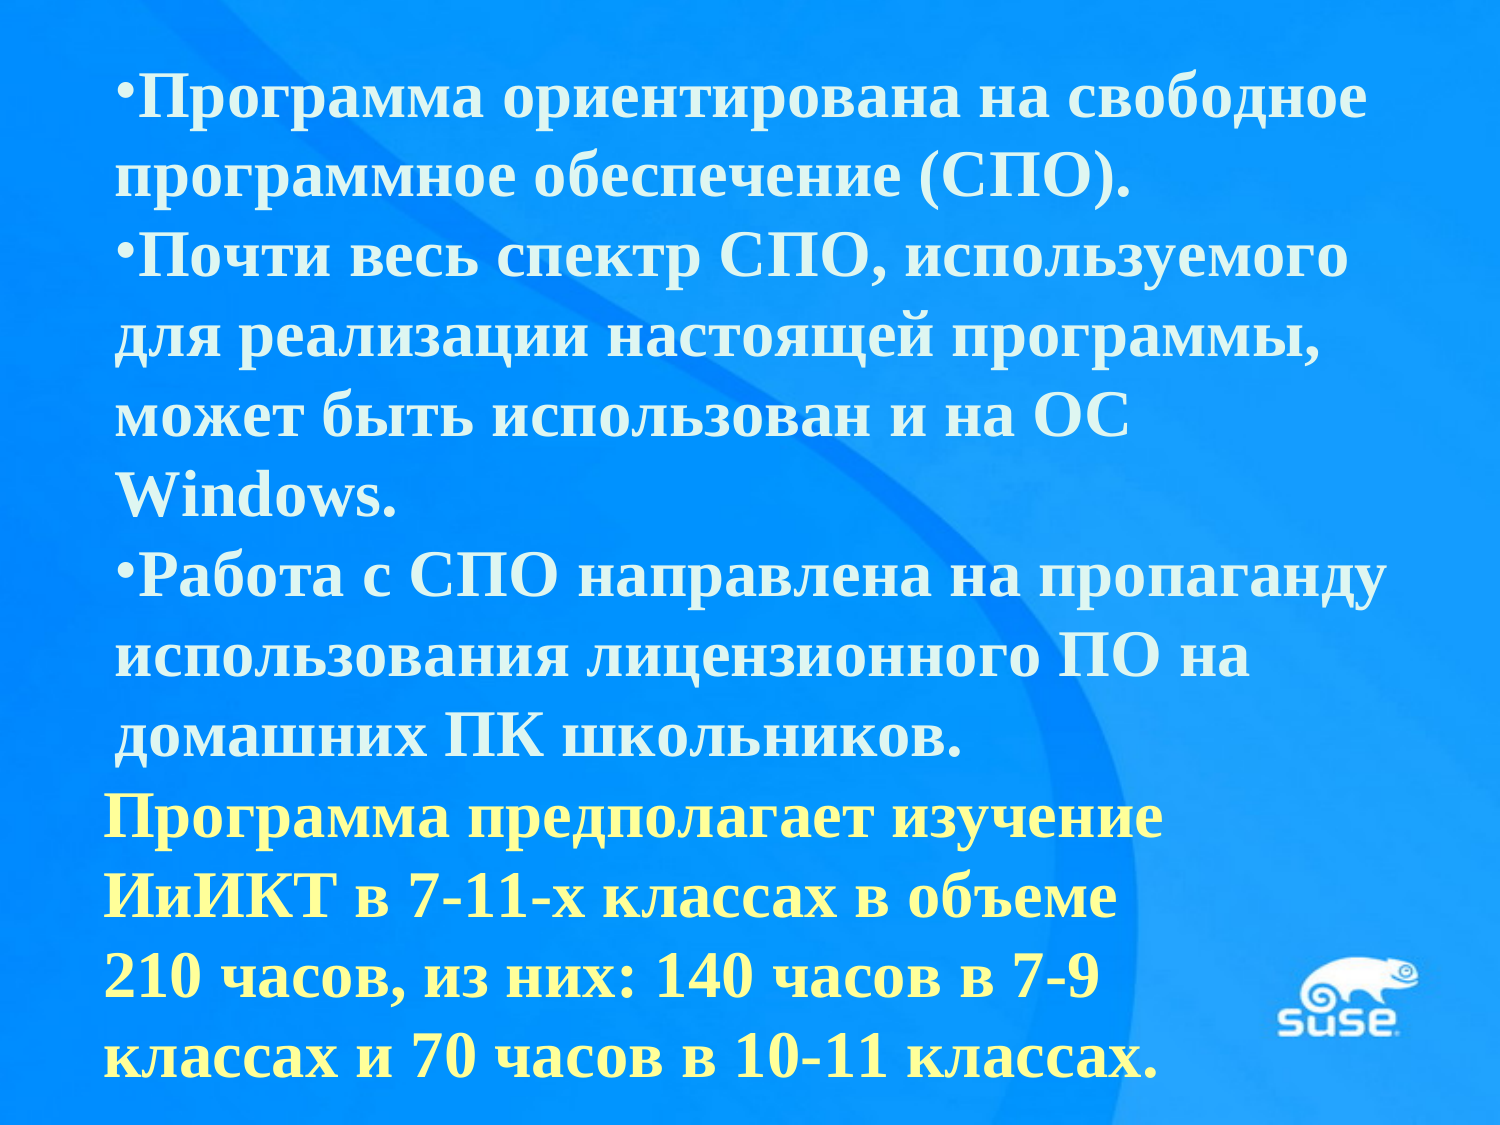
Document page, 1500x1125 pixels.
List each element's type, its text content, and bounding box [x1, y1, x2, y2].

text_box Программа предполагает изучение ИиИКТ в 7-11-х классах в объеме 210 часов, из них: 140 часов в 7-9 классах и 70 часов в 10-11 классах. [88, 763, 1235, 1099]
picture [0, 0, 1500, 1125]
text_box Программа ориентирована на свободное программное обеспечение (СПО). Почти весь спектр СПО, используемого для реализации настоящей программы, может быть использован и на ОС Windows. Работа с СПО направлена на пропаганду использования лицензионного ПО на домашних ПК школьников. [100, 42, 1412, 778]
